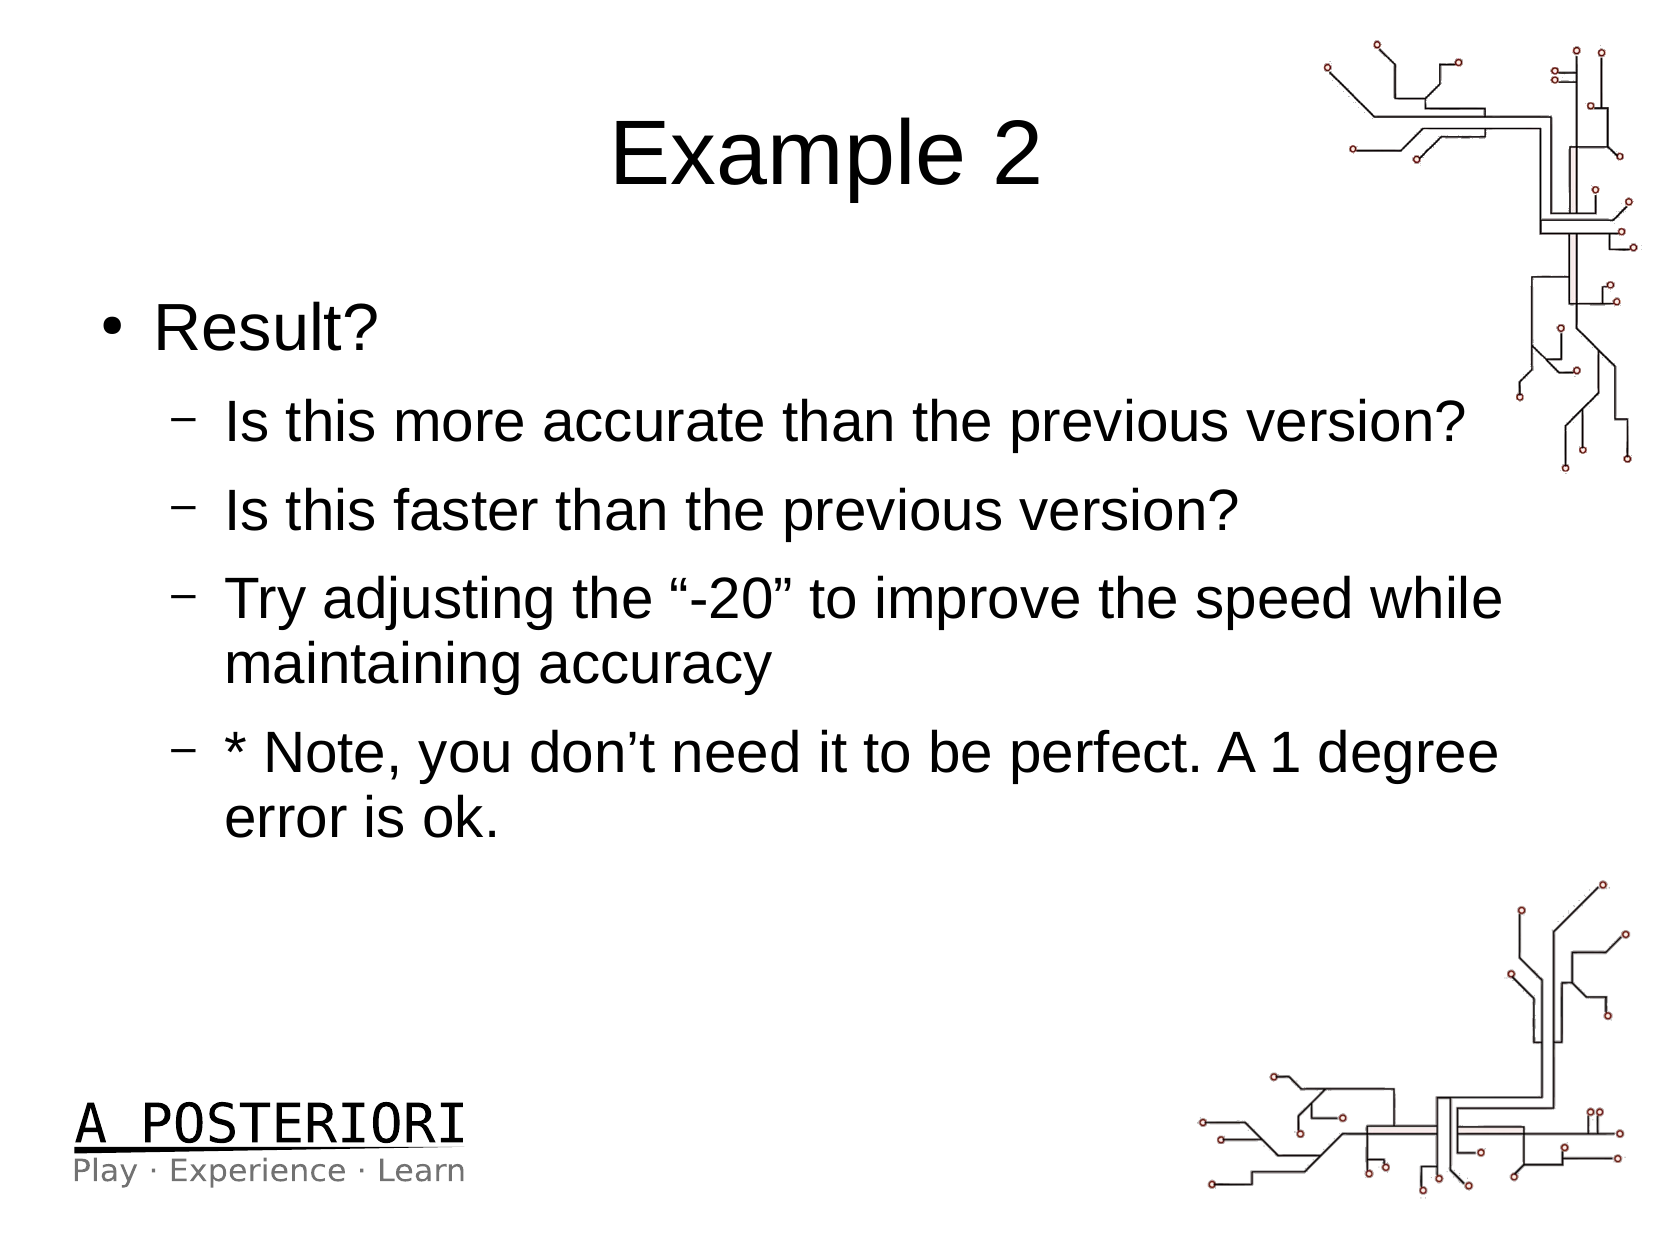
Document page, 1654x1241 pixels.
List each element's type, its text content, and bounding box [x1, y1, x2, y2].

picture [1177, 863, 1635, 1200]
picture [1305, 35, 1643, 495]
list Result? Is this more accurate than the previous version? Is this faster than the previous version? Try adjusting the “-20” to improve the speed while maintaining accuracy * Note, you don’t need it to be perfect. A 1 degree error is ok. [82, 290, 1571, 1010]
title Example 2 [82, 49, 1571, 257]
